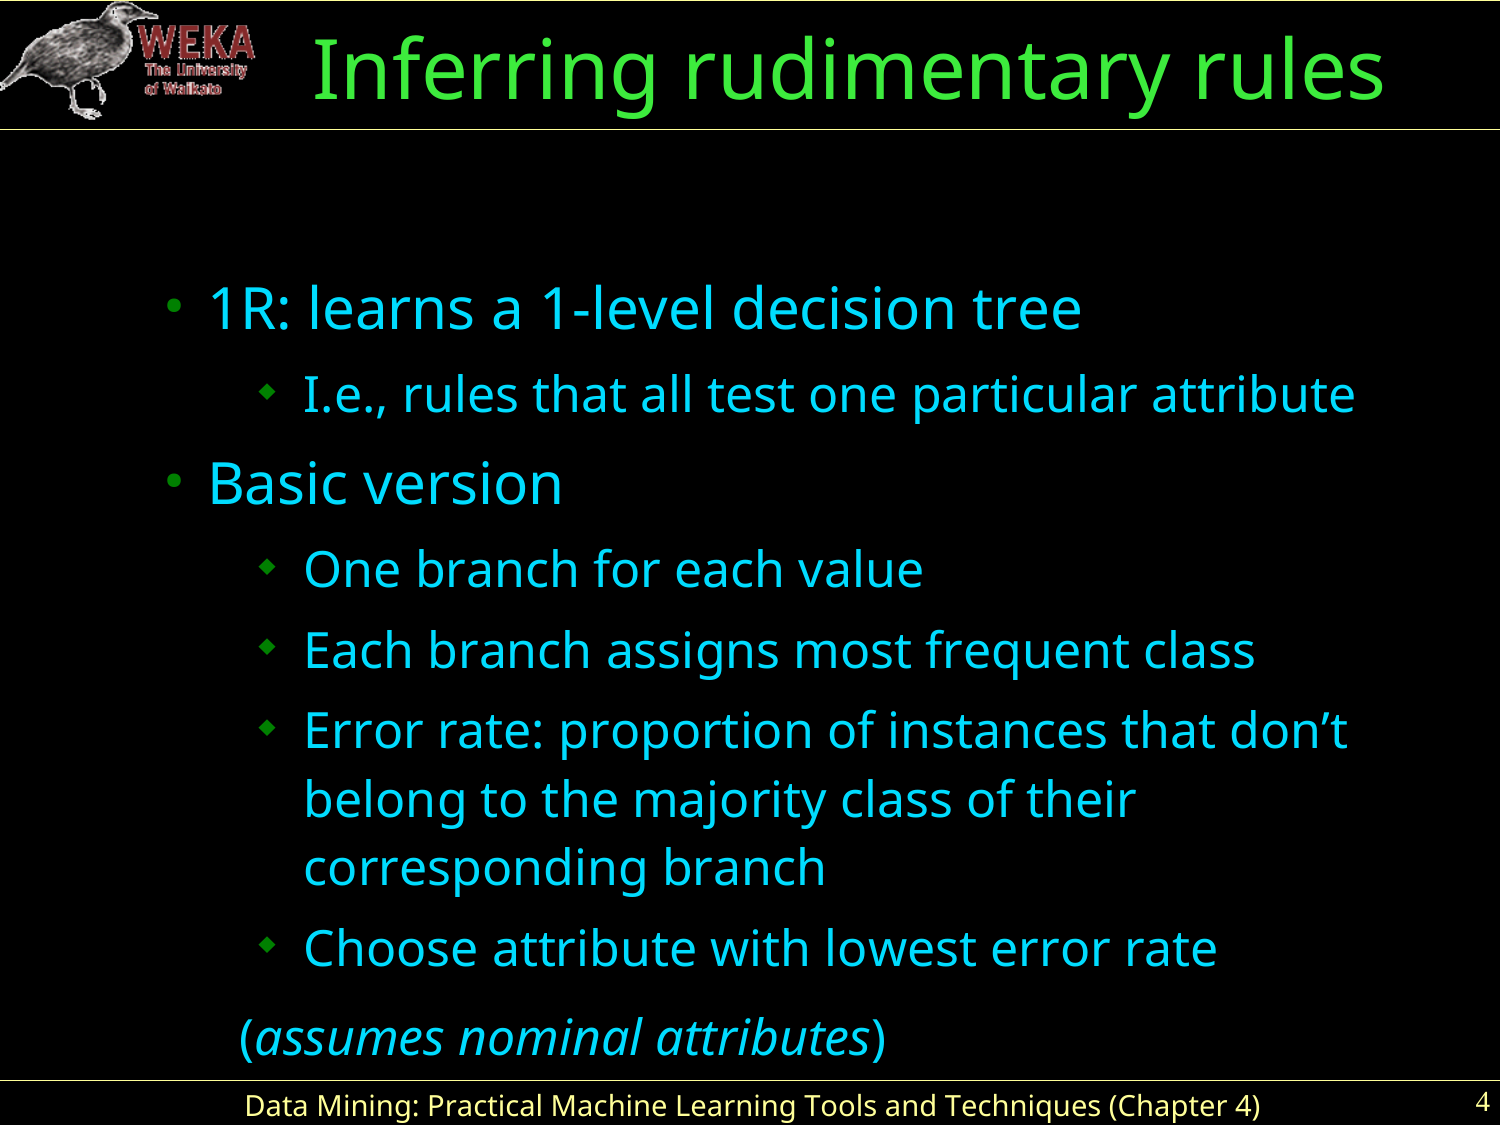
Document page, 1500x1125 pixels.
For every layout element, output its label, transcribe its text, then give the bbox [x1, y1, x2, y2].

picture [0, 1, 266, 129]
text_box 1R: learns a 1-level decision tree I.e., rules that all test one particular attribute Basic version One branch for each value Each branch assigns most frequent class Error rate: proportion of instances that don’t belong to the majority class of their corresponding branch Choose attribute with lowest error rate (assumes nominal attributes) [149, 260, 1388, 936]
title Inferring rudimentary rules [297, 0, 1500, 148]
